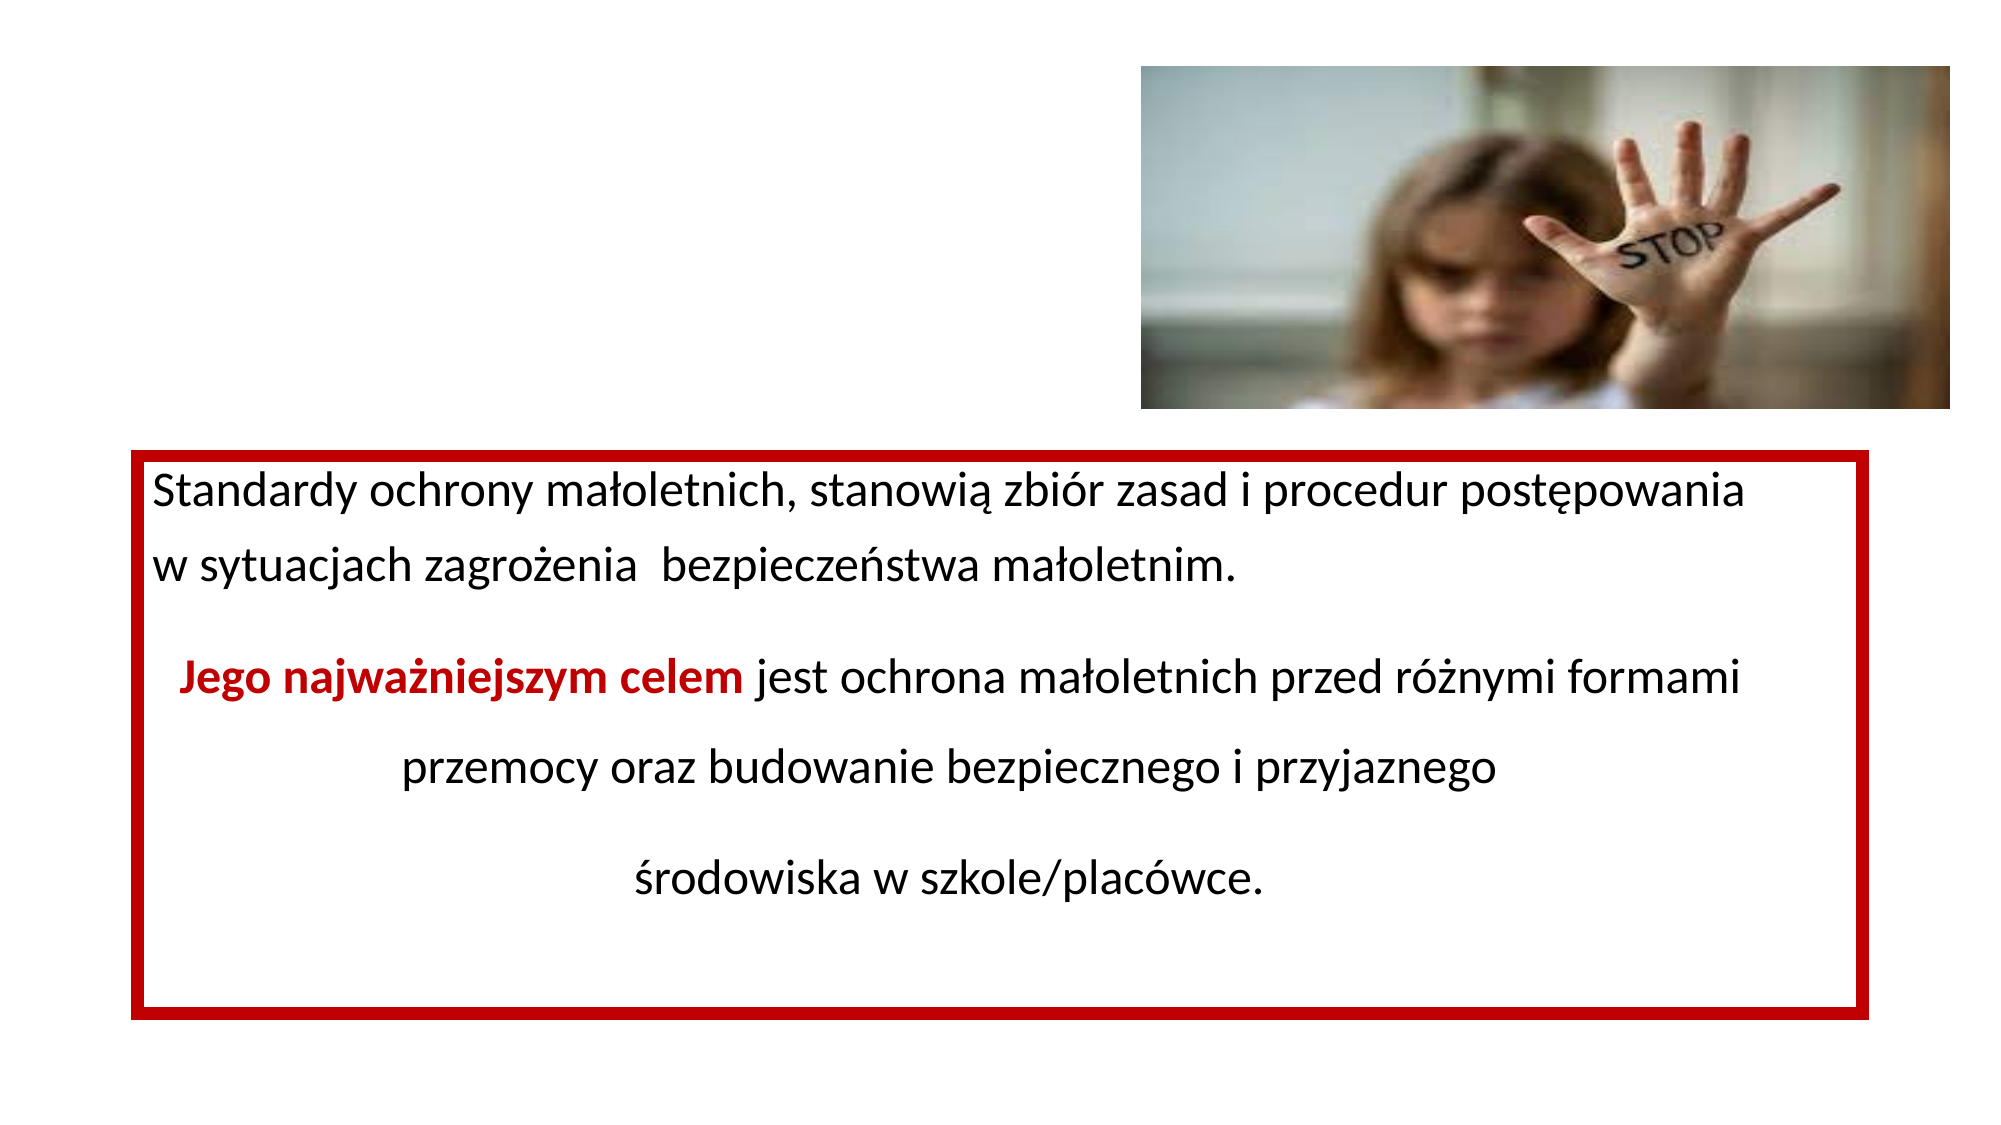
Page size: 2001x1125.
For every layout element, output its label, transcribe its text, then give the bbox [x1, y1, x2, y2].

picture [1141, 66, 1950, 409]
list Standardy ochrony małoletnich, stanowią zbiór zasad i procedur postępowania w sytuacjach zagrożenia bezpieczeństwa małoletnim. Jego najważniejszym celem jest ochrona małoletnich przed różnymi formami przemocy oraz budowanie bezpiecznego i przyjaznego środowiska w szkole/placówce. [137, 456, 1863, 1014]
